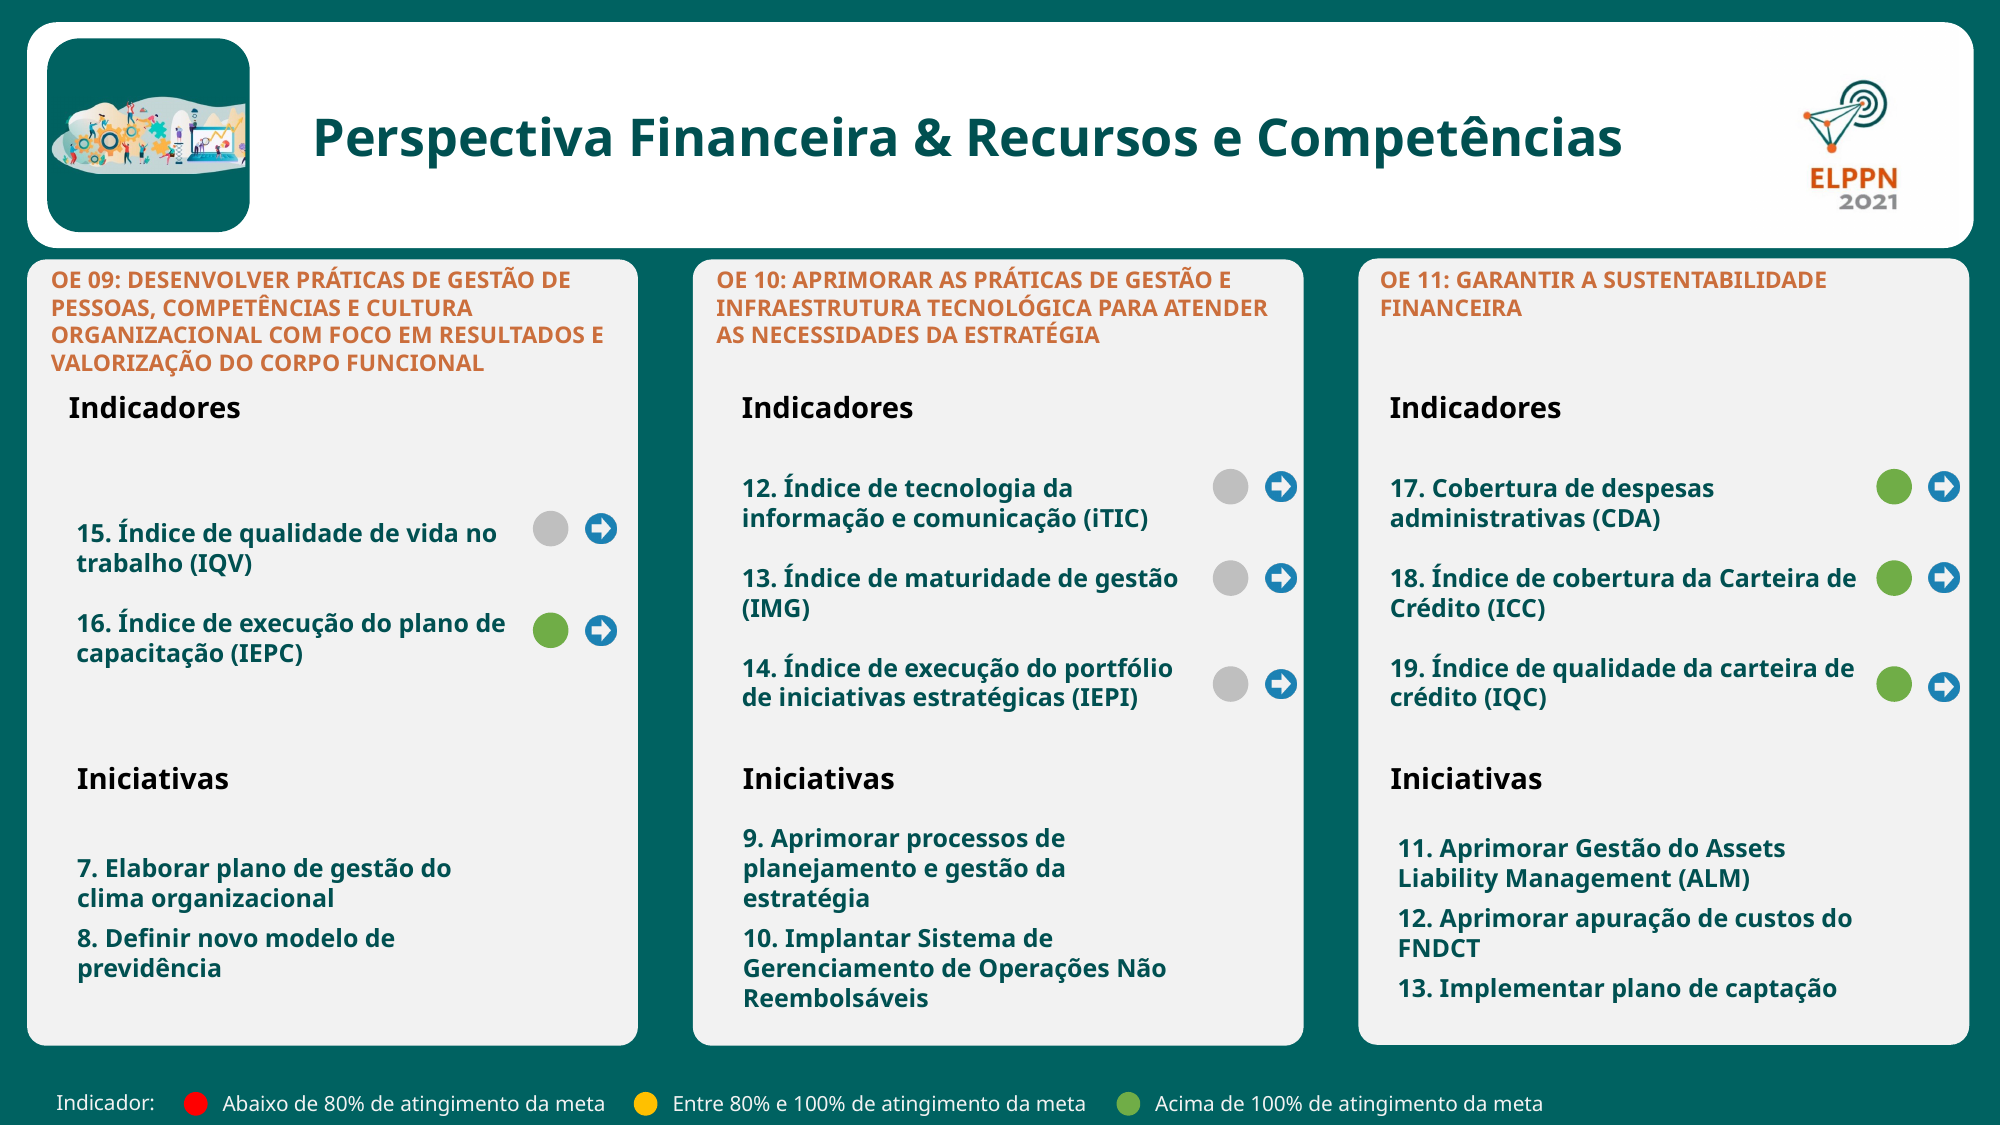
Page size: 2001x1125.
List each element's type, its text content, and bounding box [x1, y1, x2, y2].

picture [1928, 672, 1960, 702]
text_box 15. Índice de qualidade de vida no trabalho (IQV) 16. Índice de execução do plano de capacitação (IEPC) [61, 461, 533, 723]
picture [1265, 471, 1297, 502]
text_box Abaixo de 80% de atingimento da meta [208, 1083, 621, 1123]
picture [585, 615, 617, 646]
text_box Acima de 100% de atingimento da meta [1140, 1083, 1559, 1123]
text_box 17. Cobertura de despesas administrativas (CDA) 18. Índice de cobertura da Carteira de Crédito (ICC) 19. Índice de qualidade da carteira de crédito (IQC) [1374, 461, 1877, 723]
picture [1928, 471, 1960, 502]
text_box 12. Índice de tecnologia da informação e comunicação (iTIC) 13. Índice de maturidade de gestão (IMG) 14. Índice de execução do portfólio de iniciativas estratégicas (IEPI) [726, 461, 1213, 723]
text_box OE 10: APRIMORAR AS PRÁTICAS DE GESTÃO E INFRAESTRUTURA TECNOLÓGICA PARA ATENDER AS NECESSIDADES DA ESTRATÉGIA [701, 258, 1296, 394]
text_box OE 09: DESENVOLVER PRÁTICAS DE GESTÃO DE PESSOAS, COMPETÊNCIAS E CULTURA ORGANIZACIONAL COM FOCO EM RESULTADOS E VALORIZAÇÃO DO CORPO FUNCIONAL [35, 258, 630, 394]
text_box Indicador: [41, 1077, 184, 1125]
text_box Iniciativas [1375, 733, 1918, 822]
text_box [0, 0, 2000, 1125]
text_box Indicadores [726, 394, 1269, 451]
text_box Iniciativas [727, 733, 1270, 822]
picture [51, 96, 246, 174]
text_box Entre 80% e 100% de atingimento da meta [657, 1083, 1102, 1123]
text_box Indicadores [54, 362, 596, 451]
text_box Iniciativas [62, 733, 604, 822]
text_box Indicadores [1374, 362, 1917, 451]
text_box 7. Elaborar plano de gestão do clima organizacional 8. Definir novo modelo de previdência [62, 783, 526, 1052]
text_box Perspectiva Financeira & Recursos e Competências [297, 97, 1674, 175]
picture [585, 513, 617, 544]
picture [1750, 30, 1959, 240]
text_box OE 11: GARANTIR A SUSTENTABILIDADE FINANCEIRA [1364, 258, 1959, 394]
text_box 9. Aprimorar processos de planejamento e gestão da estratégia 10. Implantar Sistema de Gerenciamento de Operações Não Reembolsáveis [727, 783, 1213, 1052]
picture [1928, 562, 1960, 593]
picture [1265, 669, 1297, 699]
picture [1265, 563, 1297, 593]
text_box 11. Aprimorar Gestão do Assets Liability Management (ALM) 12. Aprimorar apuração de custos do FNDCT 13. Implementar plano de captação [1382, 783, 1877, 1052]
